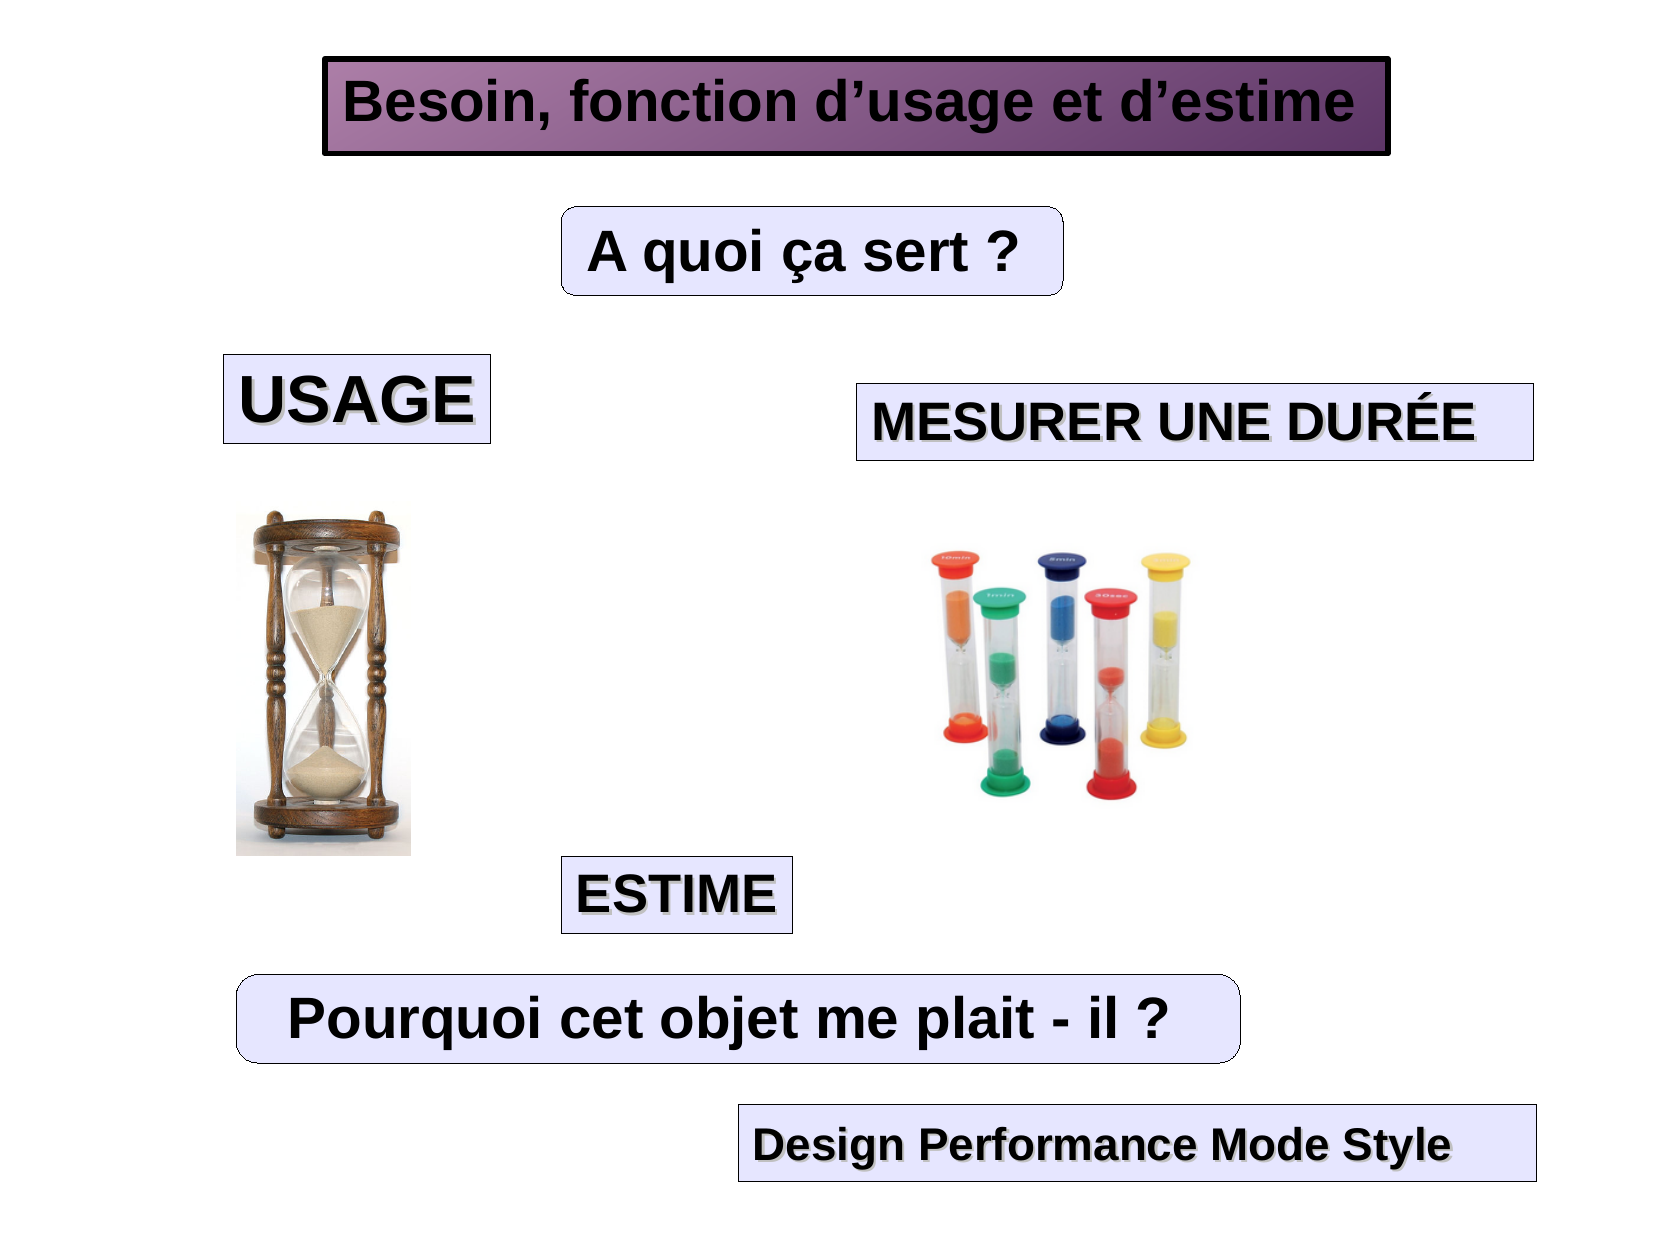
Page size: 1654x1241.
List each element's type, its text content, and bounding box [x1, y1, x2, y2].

picture [236, 501, 411, 857]
text_box USAGE [223, 354, 491, 444]
text_box Besoin, fonction d’usage et d’estime [324, 58, 1388, 154]
text_box A quoi ça sert ? [561, 206, 1064, 296]
text_box Design Performance Mode Style [738, 1104, 1536, 1182]
text_box Pourquoi cet objet me plait - il ? [236, 974, 1241, 1064]
text_box ESTIME [561, 856, 793, 934]
text_box MESURER UNE DURÉE [856, 383, 1534, 461]
picture [915, 531, 1211, 812]
